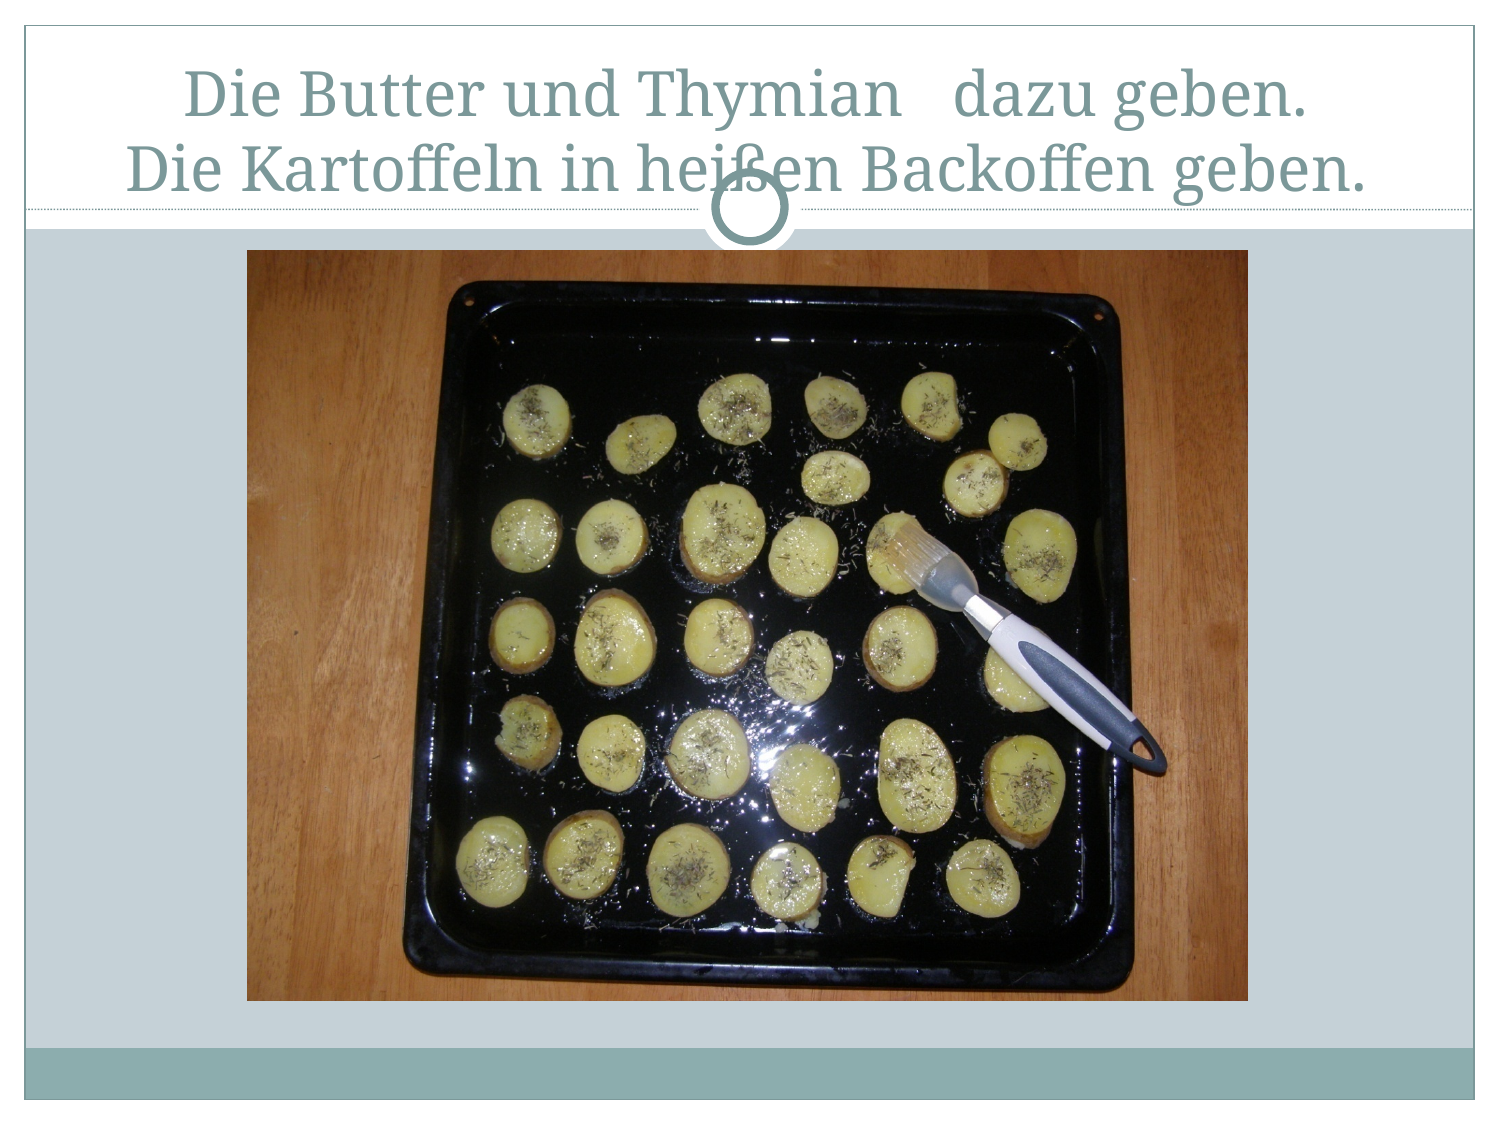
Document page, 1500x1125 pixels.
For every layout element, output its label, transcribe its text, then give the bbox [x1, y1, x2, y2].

picture [247, 250, 1248, 1001]
title Die Butter und Thymian dazu geben. Die Kartoffeln in heißen Backoffen geben. [93, 35, 1400, 211]
